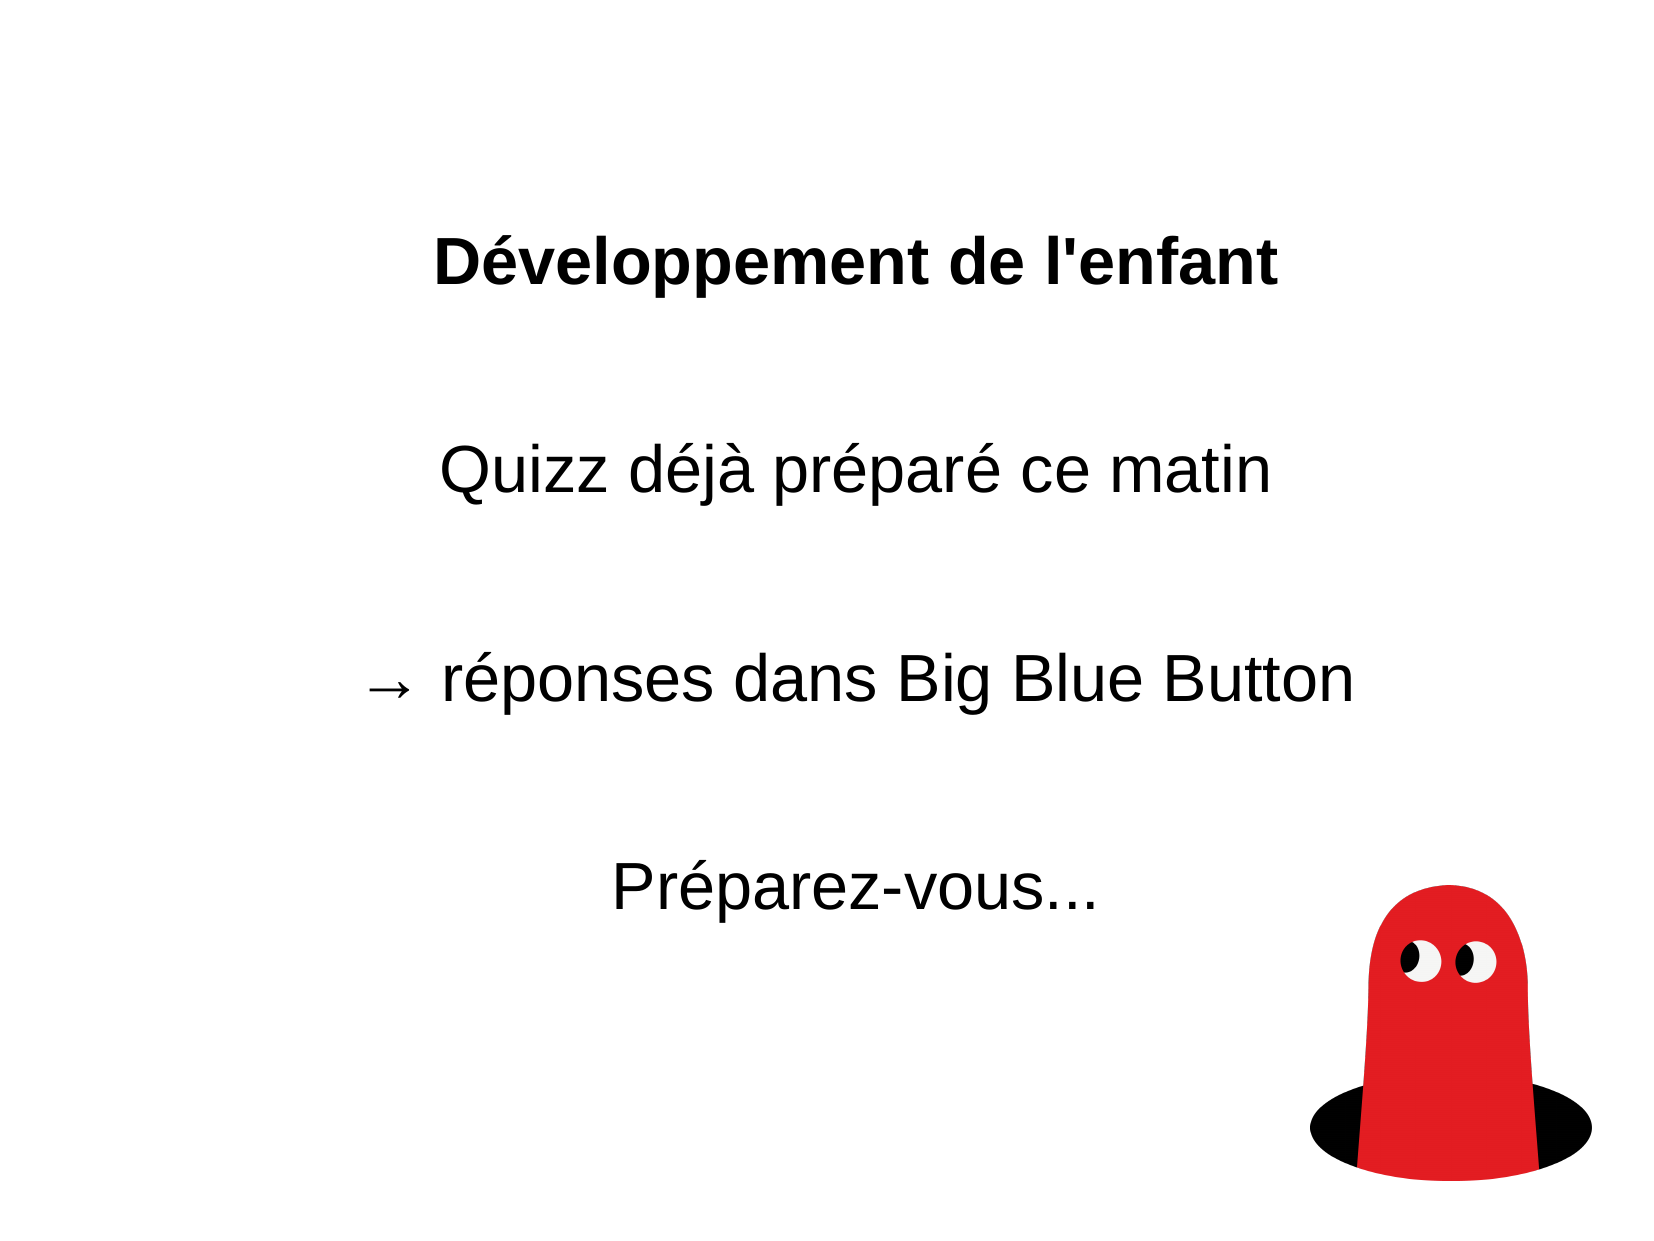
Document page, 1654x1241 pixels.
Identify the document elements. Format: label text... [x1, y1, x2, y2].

list Développement de l'enfant Quizz déjà préparé ce matin → réponses dans Big Blue Button Préparez-vous... [94, 223, 1548, 567]
picture [1310, 885, 1592, 1182]
